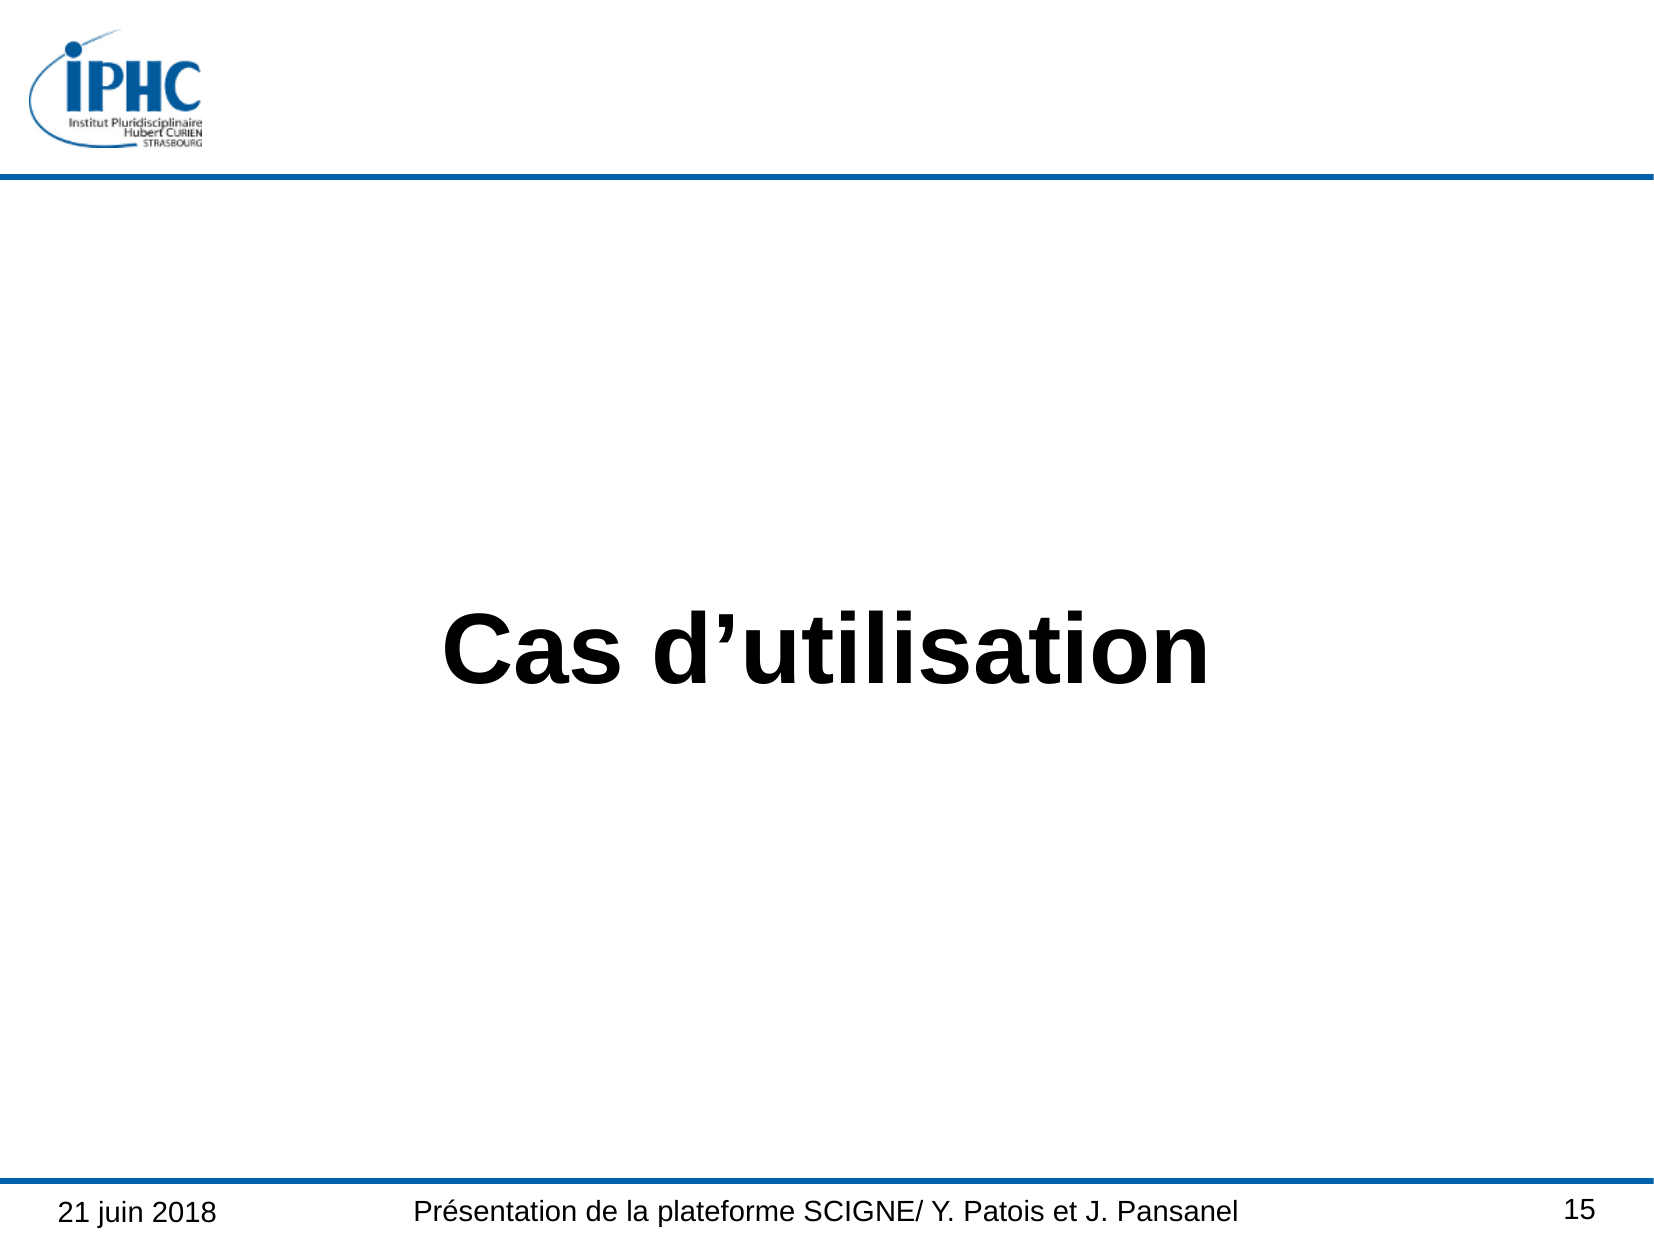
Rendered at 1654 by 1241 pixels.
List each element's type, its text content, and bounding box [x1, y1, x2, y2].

text_box Cas d’utilisation [426, 586, 1228, 714]
picture [29, 29, 202, 148]
